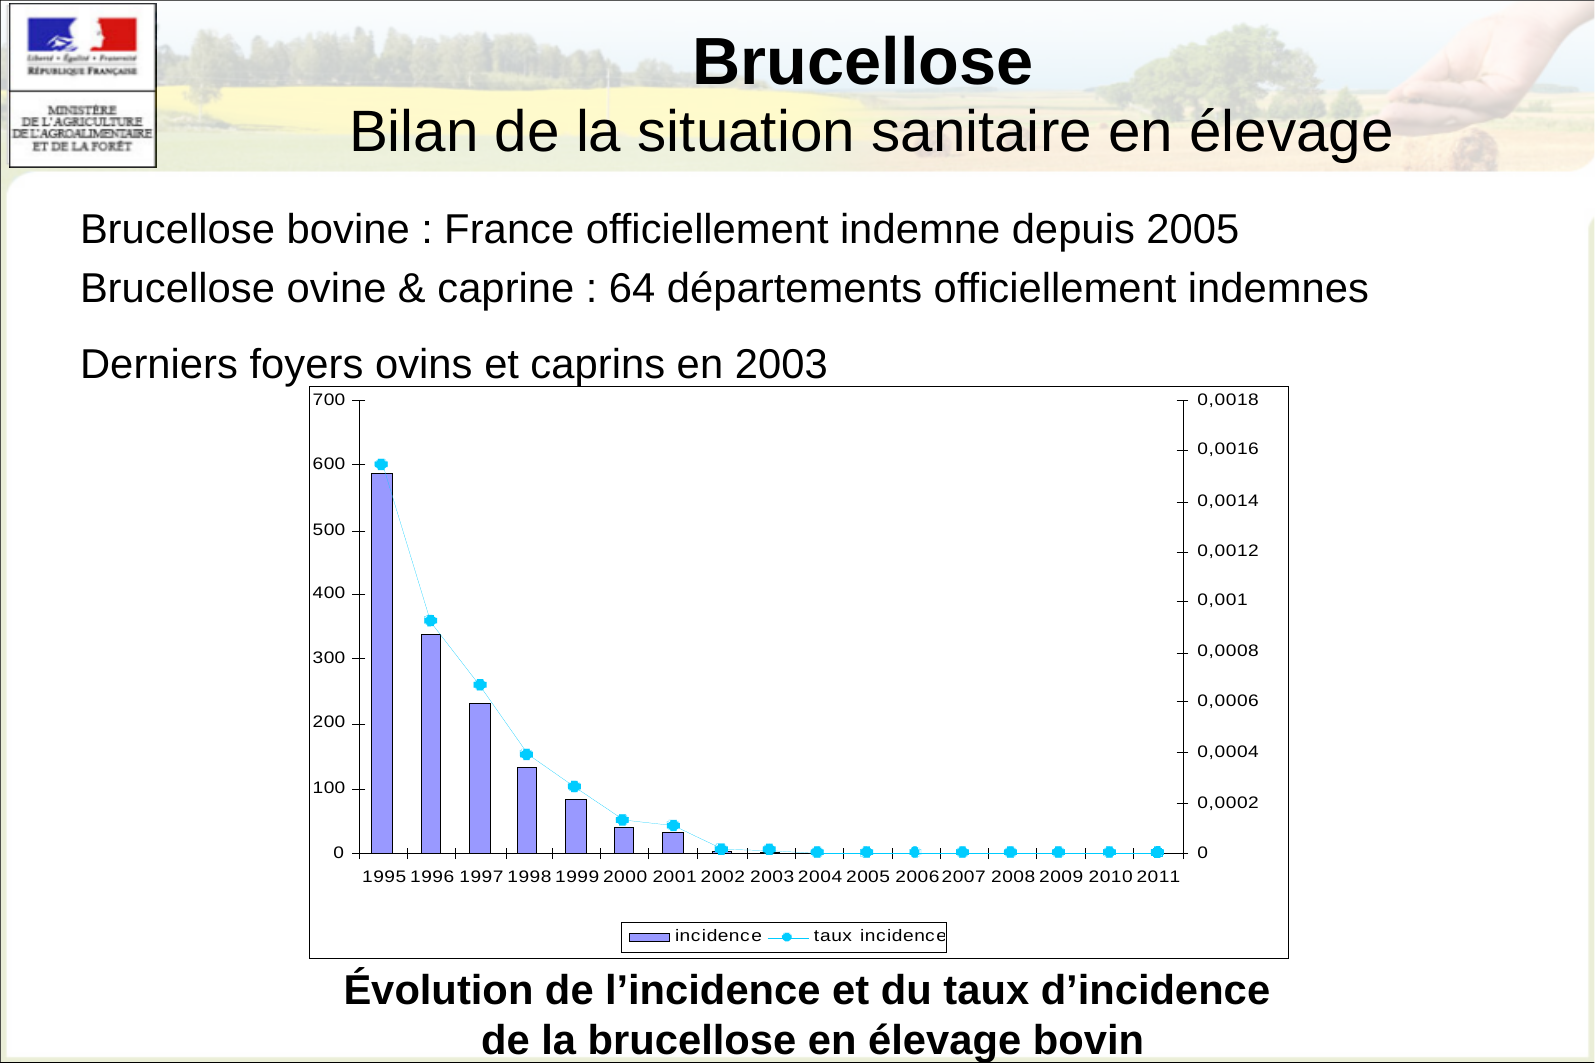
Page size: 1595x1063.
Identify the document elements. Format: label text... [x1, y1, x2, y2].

list Brucellose bovine : France officiellement indemne depuis 2005 Brucellose ovine & caprine : 64 départements officiellement indemnes Derniers foyers ovins et caprins en 2003 [79, 203, 1515, 892]
picture [301, 379, 1306, 954]
picture [9, 3, 154, 168]
text_box Évolution de l’incidence et du taux d’incidence de la brucellose en élevage bovin [84, 954, 1541, 1063]
title Brucellose Bilan de la situation sanitaire en élevage [154, 3, 1590, 182]
